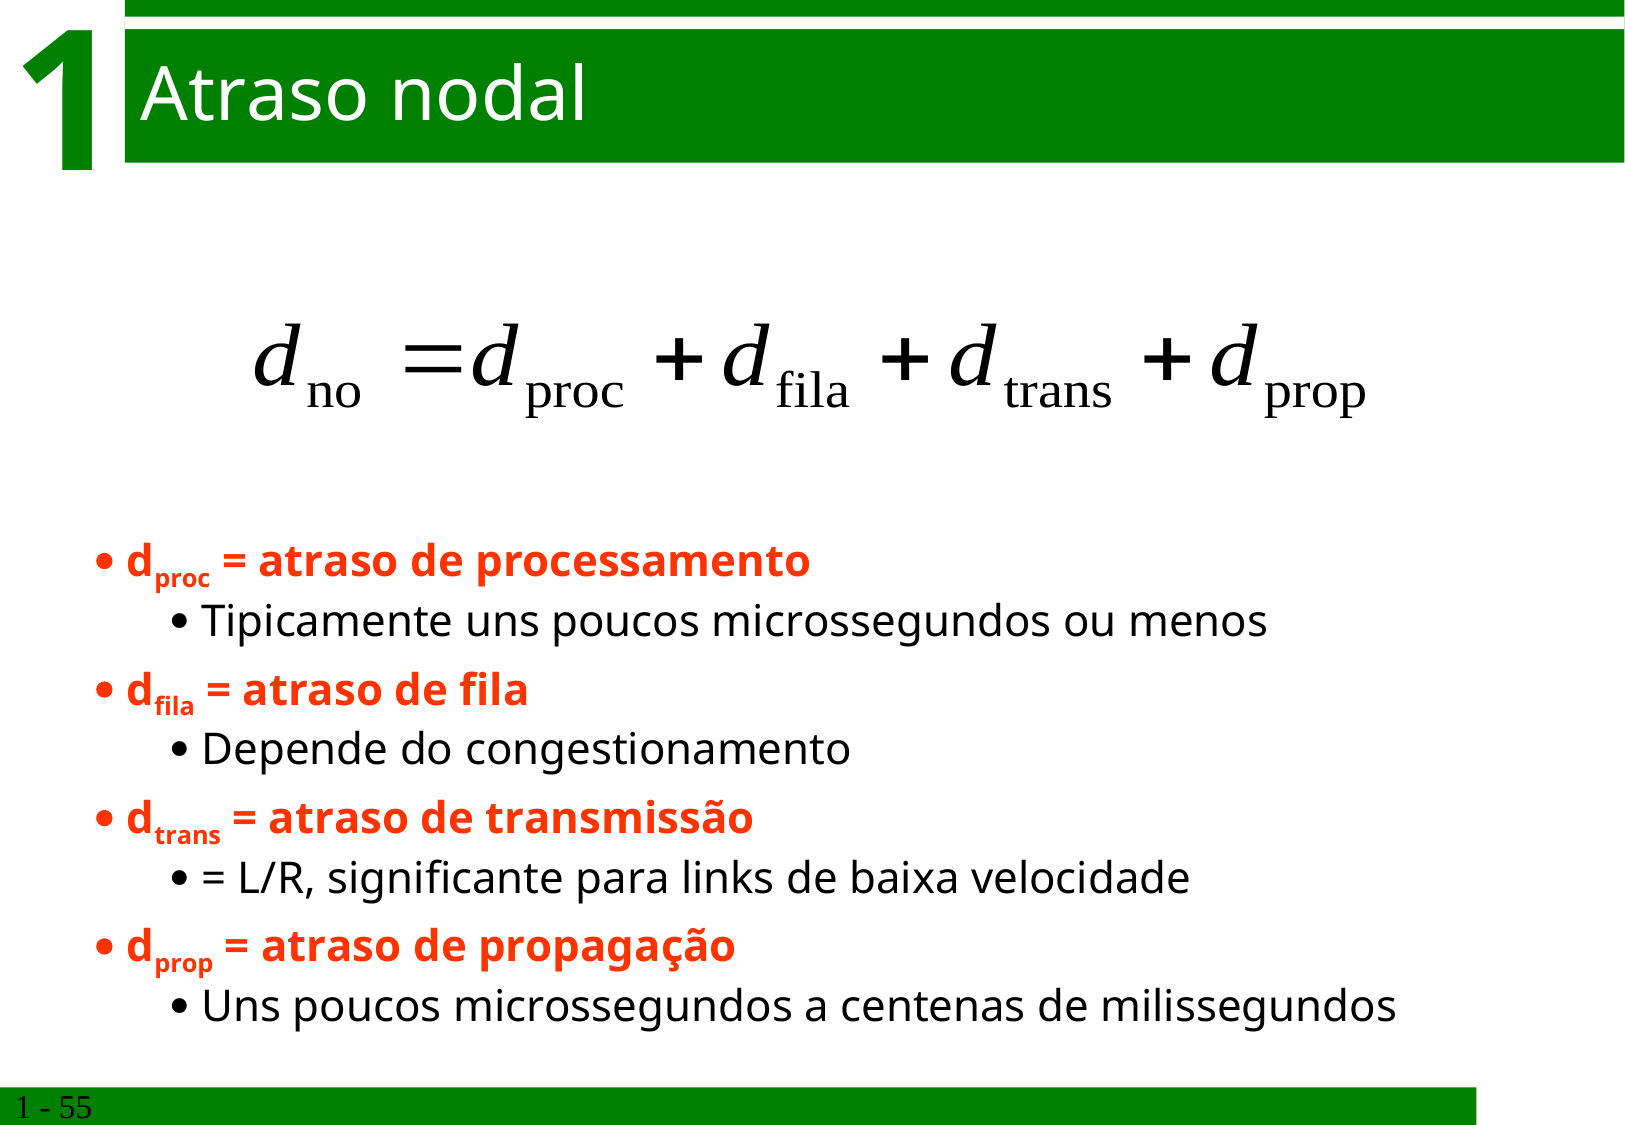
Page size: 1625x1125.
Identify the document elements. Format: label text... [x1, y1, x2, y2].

list  dproc = atraso de processamento  Tipicamente uns poucos microssegundos ou menos  dfila = atraso de fila  Depende do congestionamento  dtrans = atraso de transmissão  = L/R, significante para links de baixa velocidade  dprop = atraso de propagação  Uns poucos microssegundos a centenas de milissegundos [81, 525, 1463, 1039]
chart [237, 297, 1388, 438]
text_box Atraso nodal [125, 37, 1625, 138]
